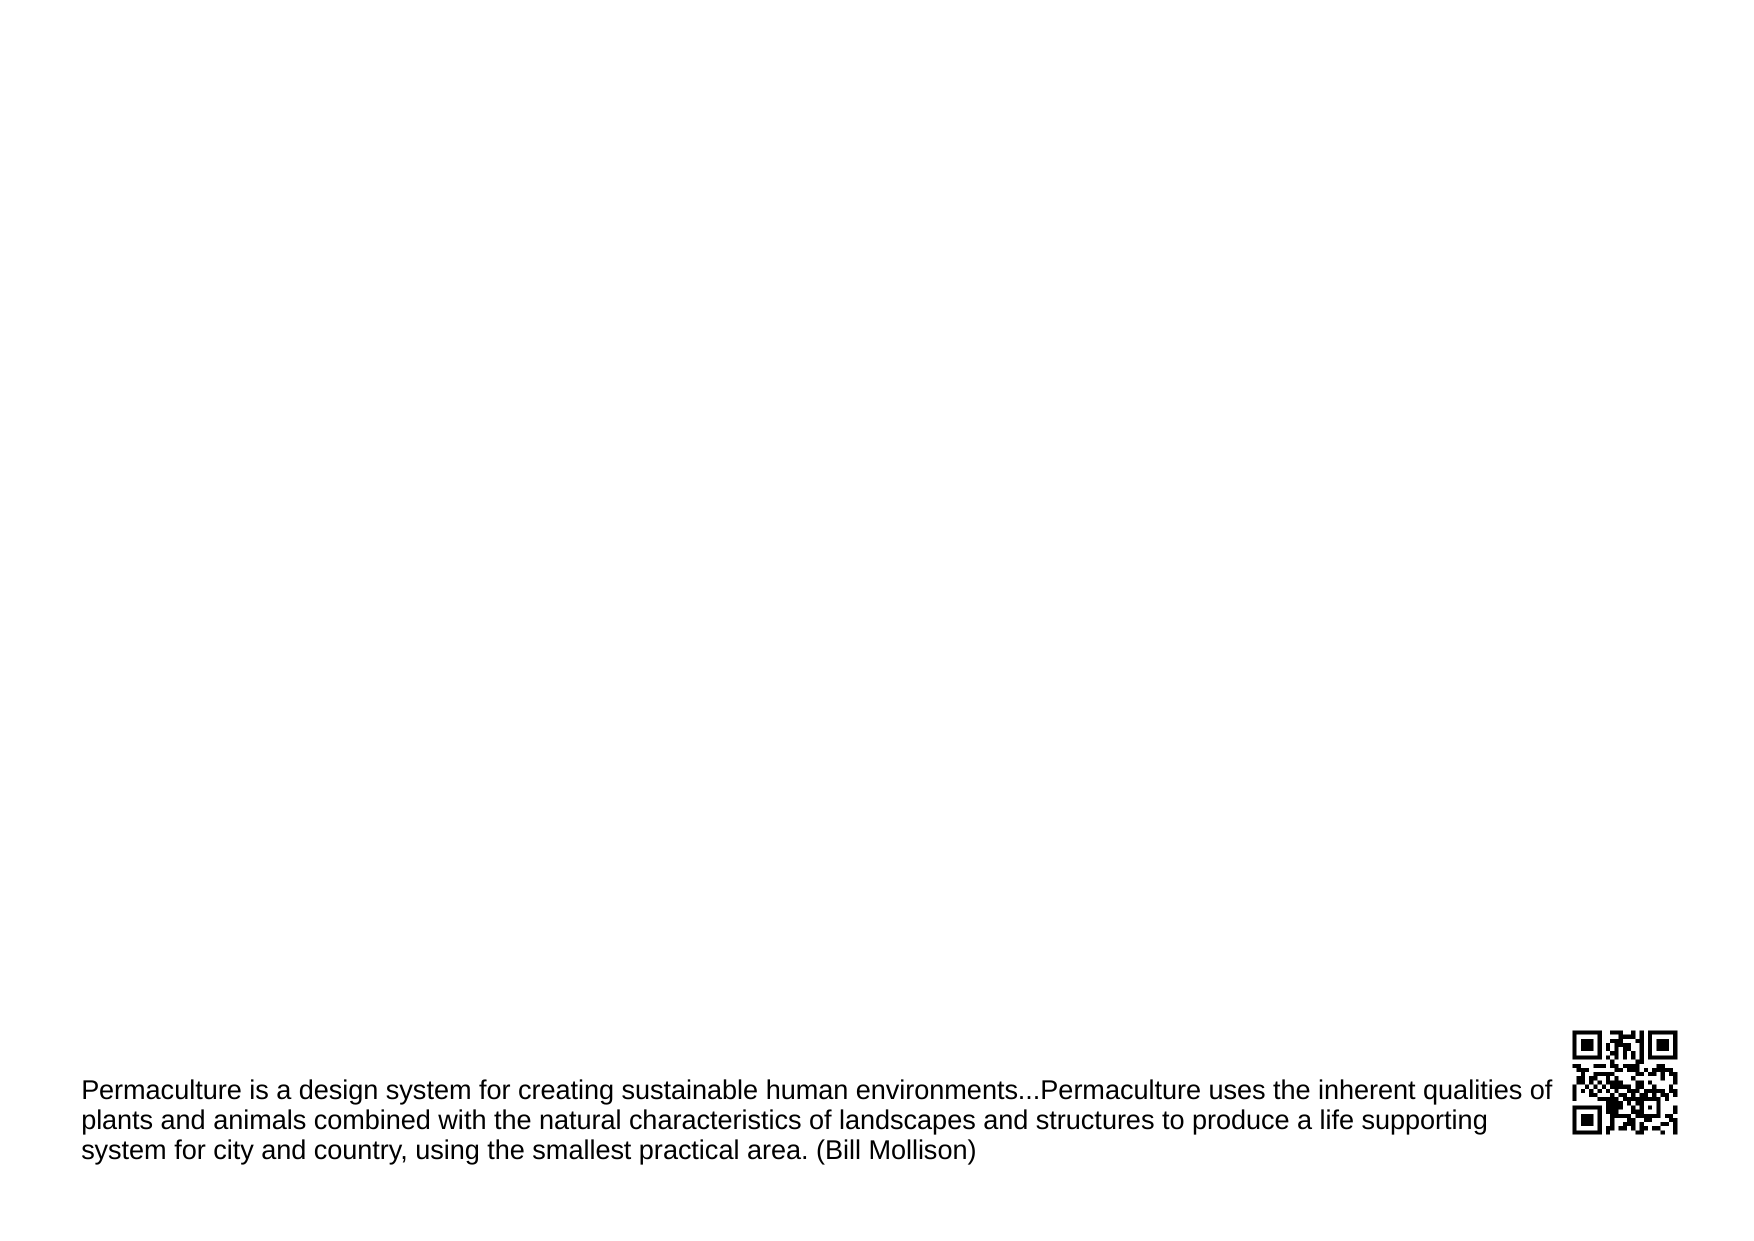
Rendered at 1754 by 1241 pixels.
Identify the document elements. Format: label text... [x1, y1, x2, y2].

title Permaculture is a design system for creating sustainable human environments...Permaculture uses the inherent qualities of plants and animals combined with the natural characteristics of landscapes and structures to produce a life supporting system for city and country, using the smallest practical area. (Bill Mollison) [81, 1074, 1566, 1166]
picture [1565, 1023, 1685, 1142]
